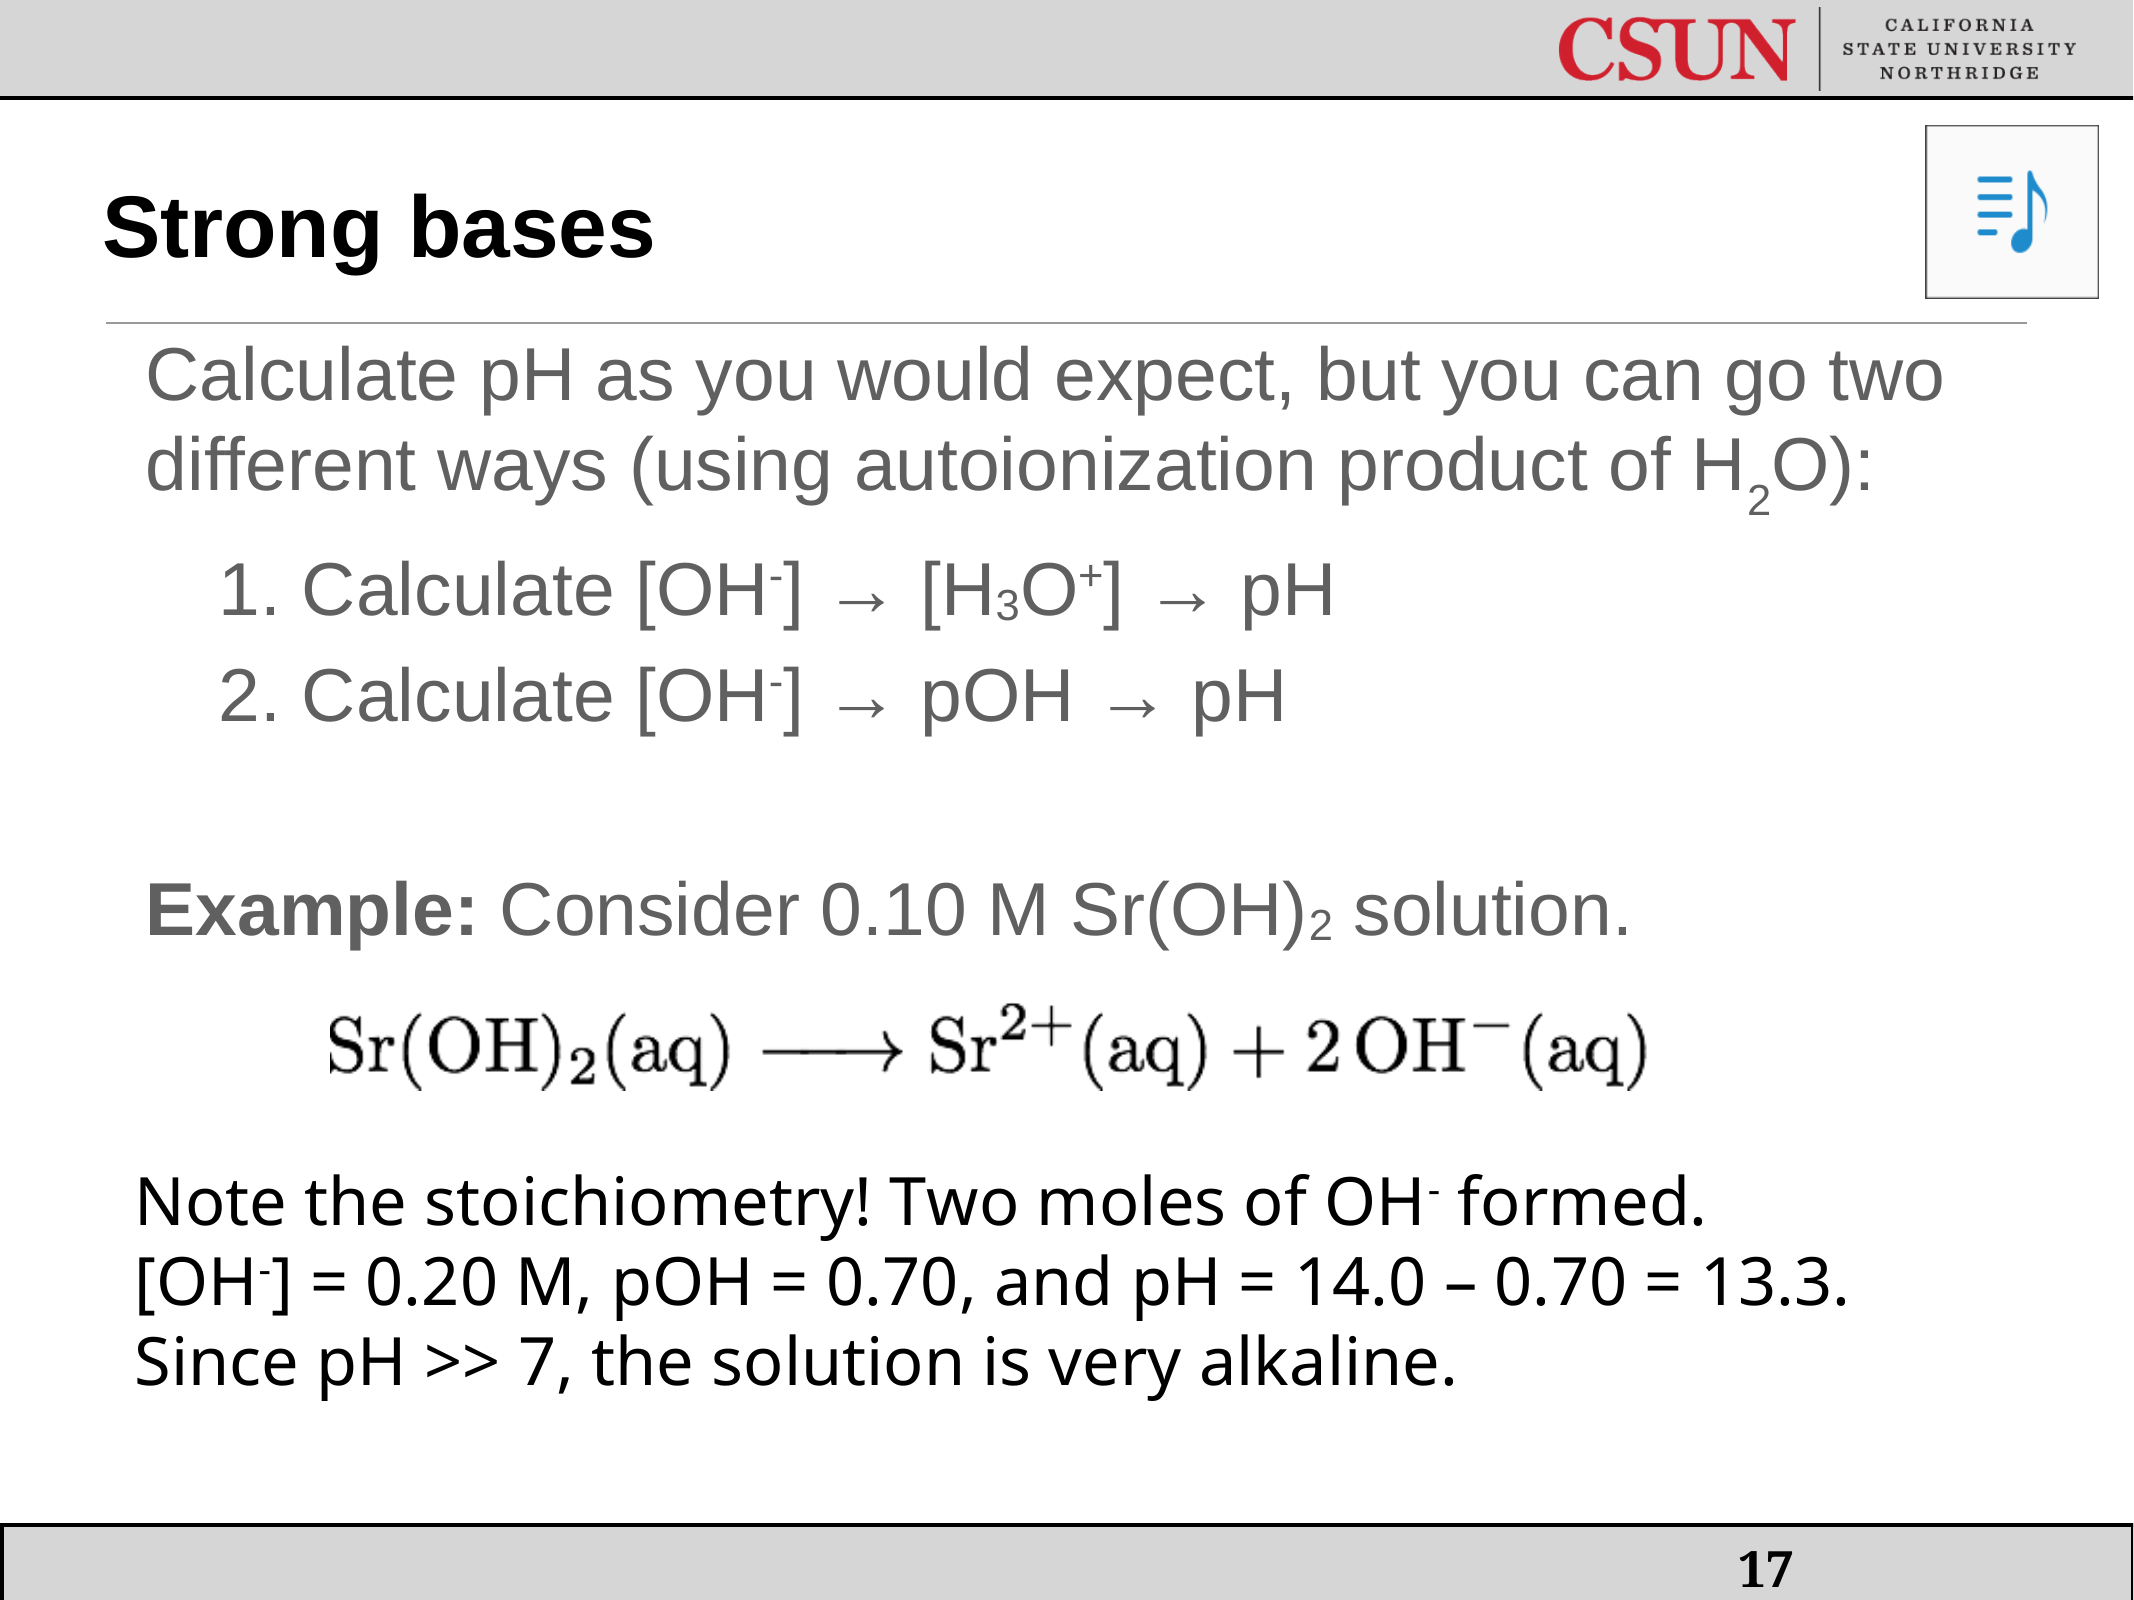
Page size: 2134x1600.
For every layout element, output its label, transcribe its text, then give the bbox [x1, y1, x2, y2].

picture [1559, 7, 2076, 91]
text_box [1924, 124, 2101, 301]
title Strong bases [93, 104, 2040, 284]
list Calculate pH as you would expect, but you can go two different ways (using autoionization product of H2O): 1. Calculate [OH-] → [H3O+] → pH 2. Calculate [OH-] → pOH → pH Example: Consider 0.10 M Sr(OH)2 solution. [93, 317, 2040, 963]
text_box Note the stoichiometry! Two moles of OH- formed. [OH-] = 0.20 M, pOH = 0.70, and pH = 14.0 – 0.70 = 13.3. Since pH >> 7, the solution is very alkaline. [120, 1151, 2116, 1407]
picture [330, 1002, 1649, 1091]
